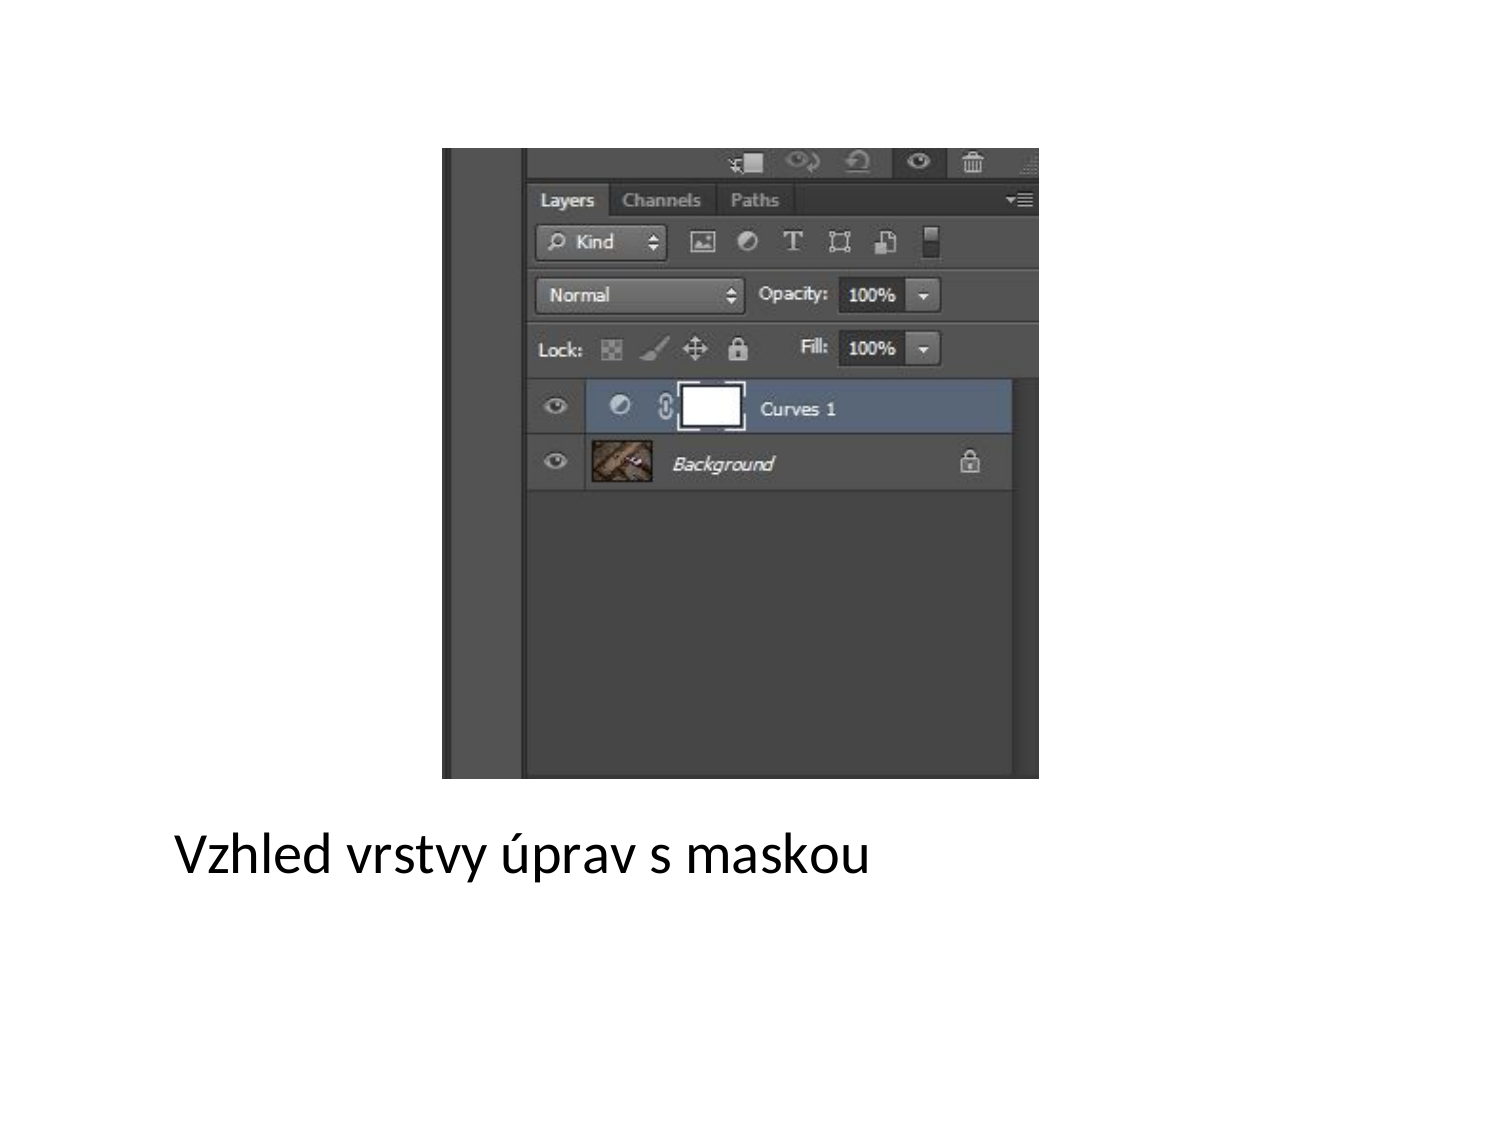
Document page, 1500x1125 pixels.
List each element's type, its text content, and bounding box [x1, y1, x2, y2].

picture [442, 148, 1039, 779]
text_box Vzhled vrstvy úprav s maskou [159, 807, 1377, 893]
